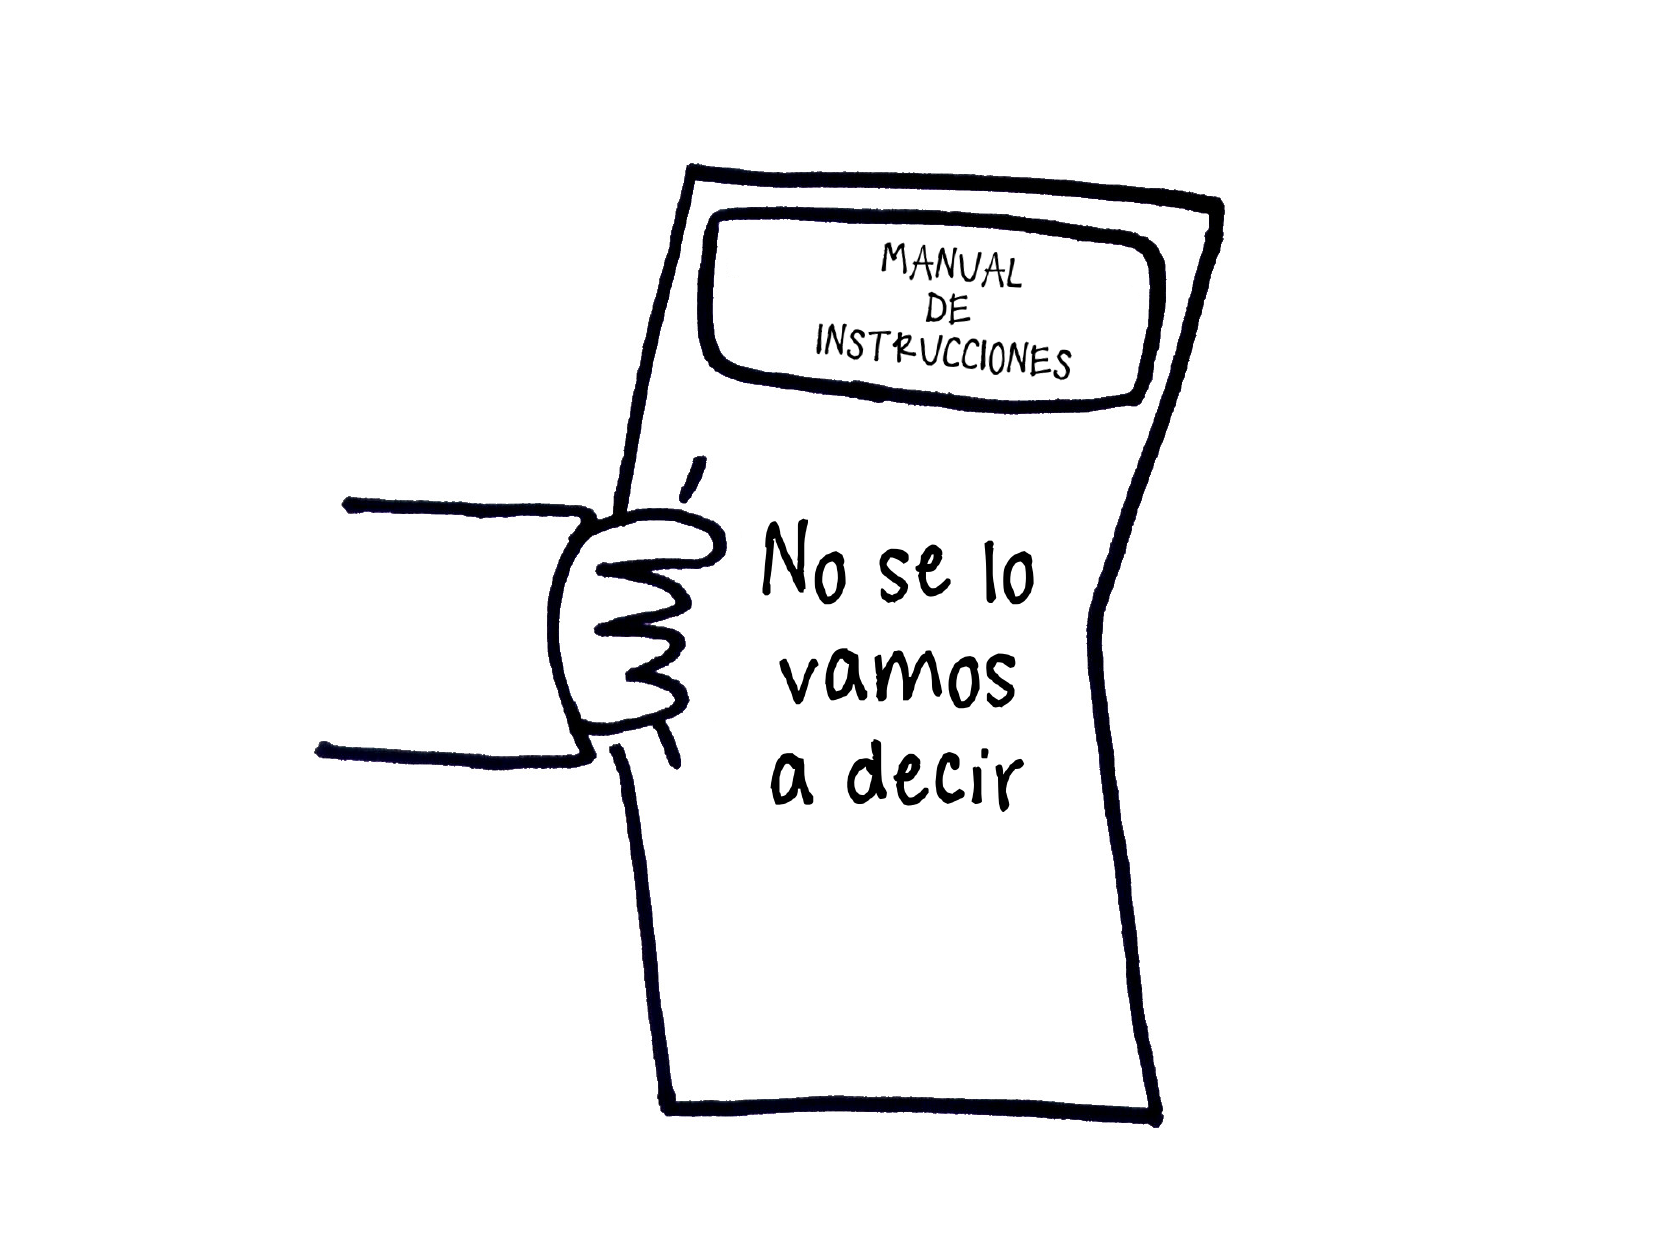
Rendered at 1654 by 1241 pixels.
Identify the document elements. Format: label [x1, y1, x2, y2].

picture [163, 94, 1371, 1219]
